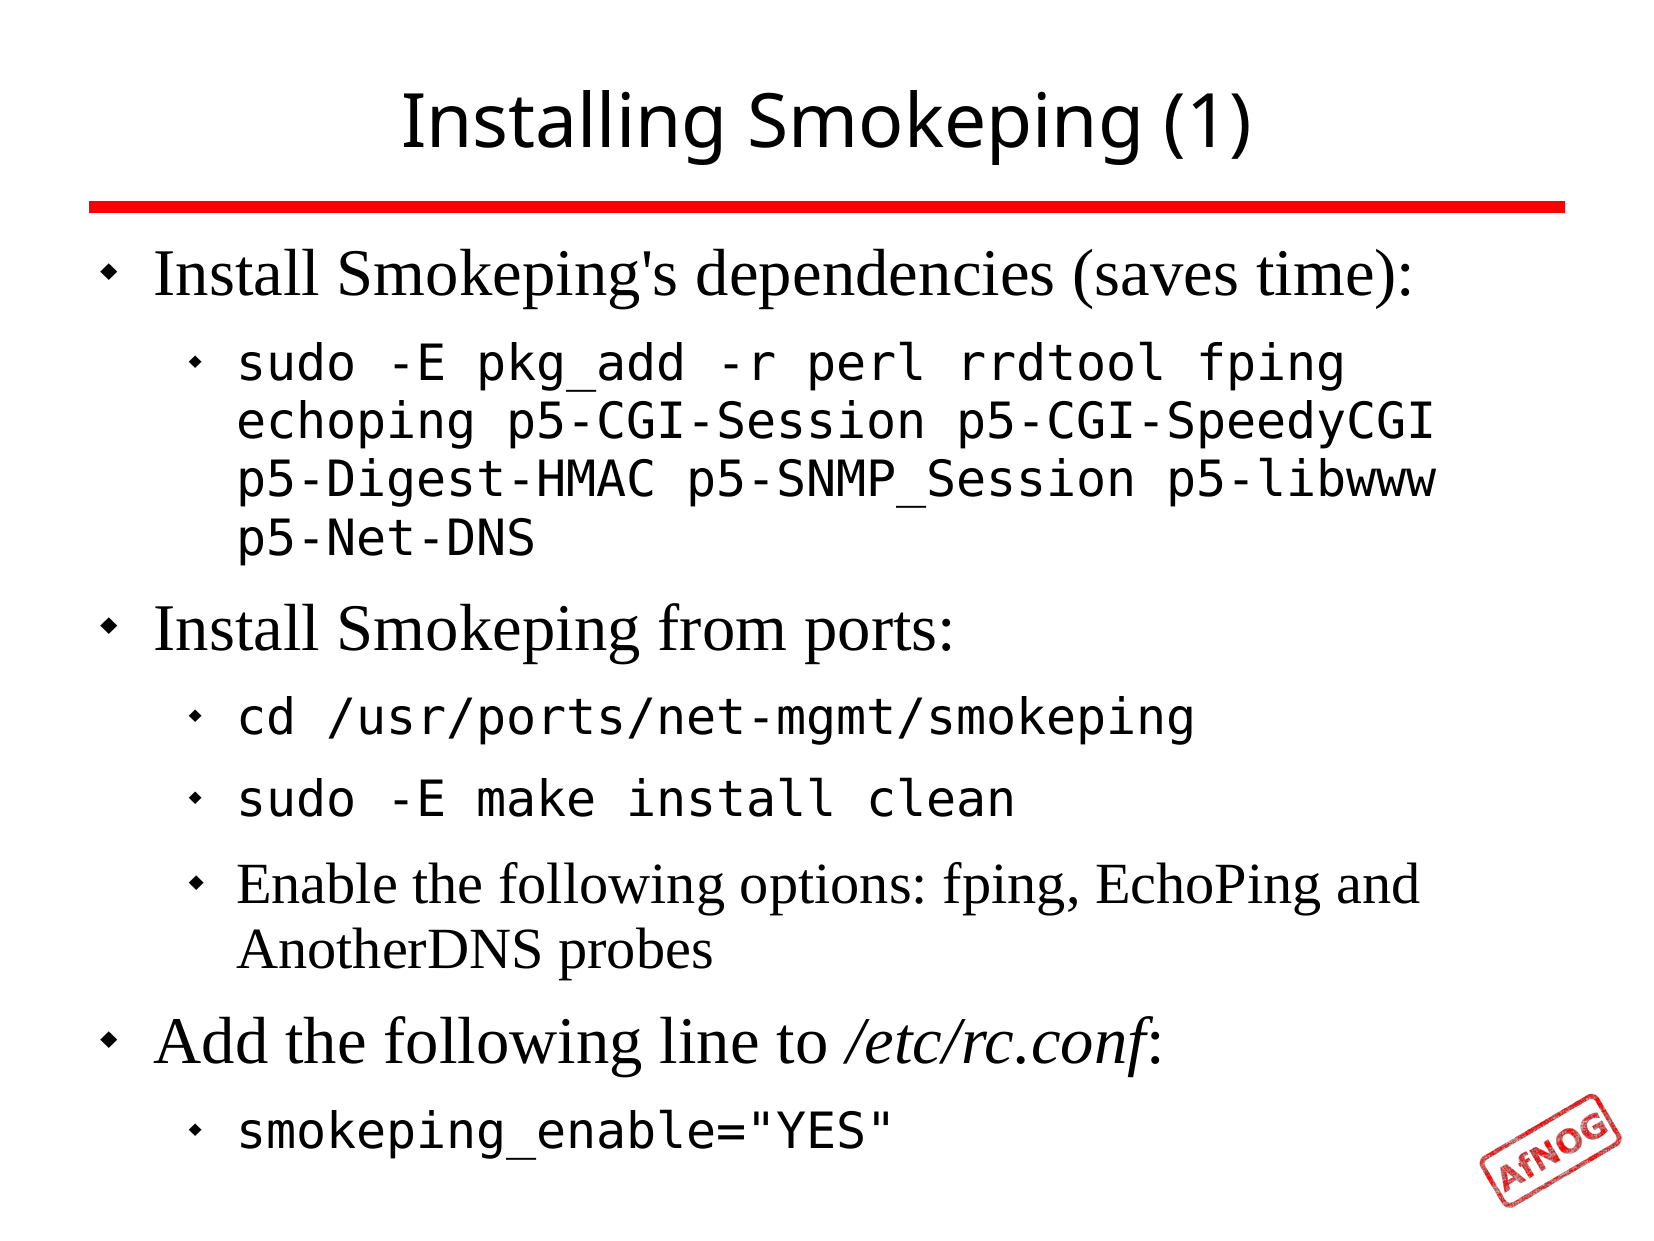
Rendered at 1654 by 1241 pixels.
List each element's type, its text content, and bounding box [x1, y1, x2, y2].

picture [1476, 1090, 1625, 1211]
title Installing Smokeping (1) [82, 29, 1571, 207]
list Install Smokeping's dependencies (saves time): sudo -E pkg_add -r perl rrdtool fping echoping p5-CGI-Session p5-CGI-SpeedyCGI p5-Digest-HMAC p5-SNMP_Session p5-libwww p5-Net-DNS Install Smokeping from ports: cd /usr/ports/net-mgmt/smokeping sudo -E make install clean Enable the following options: fping, EchoPing and AnotherDNS probes Add the following line to /etc/rc.conf: smokeping_enable="YES" [82, 236, 1571, 1161]
